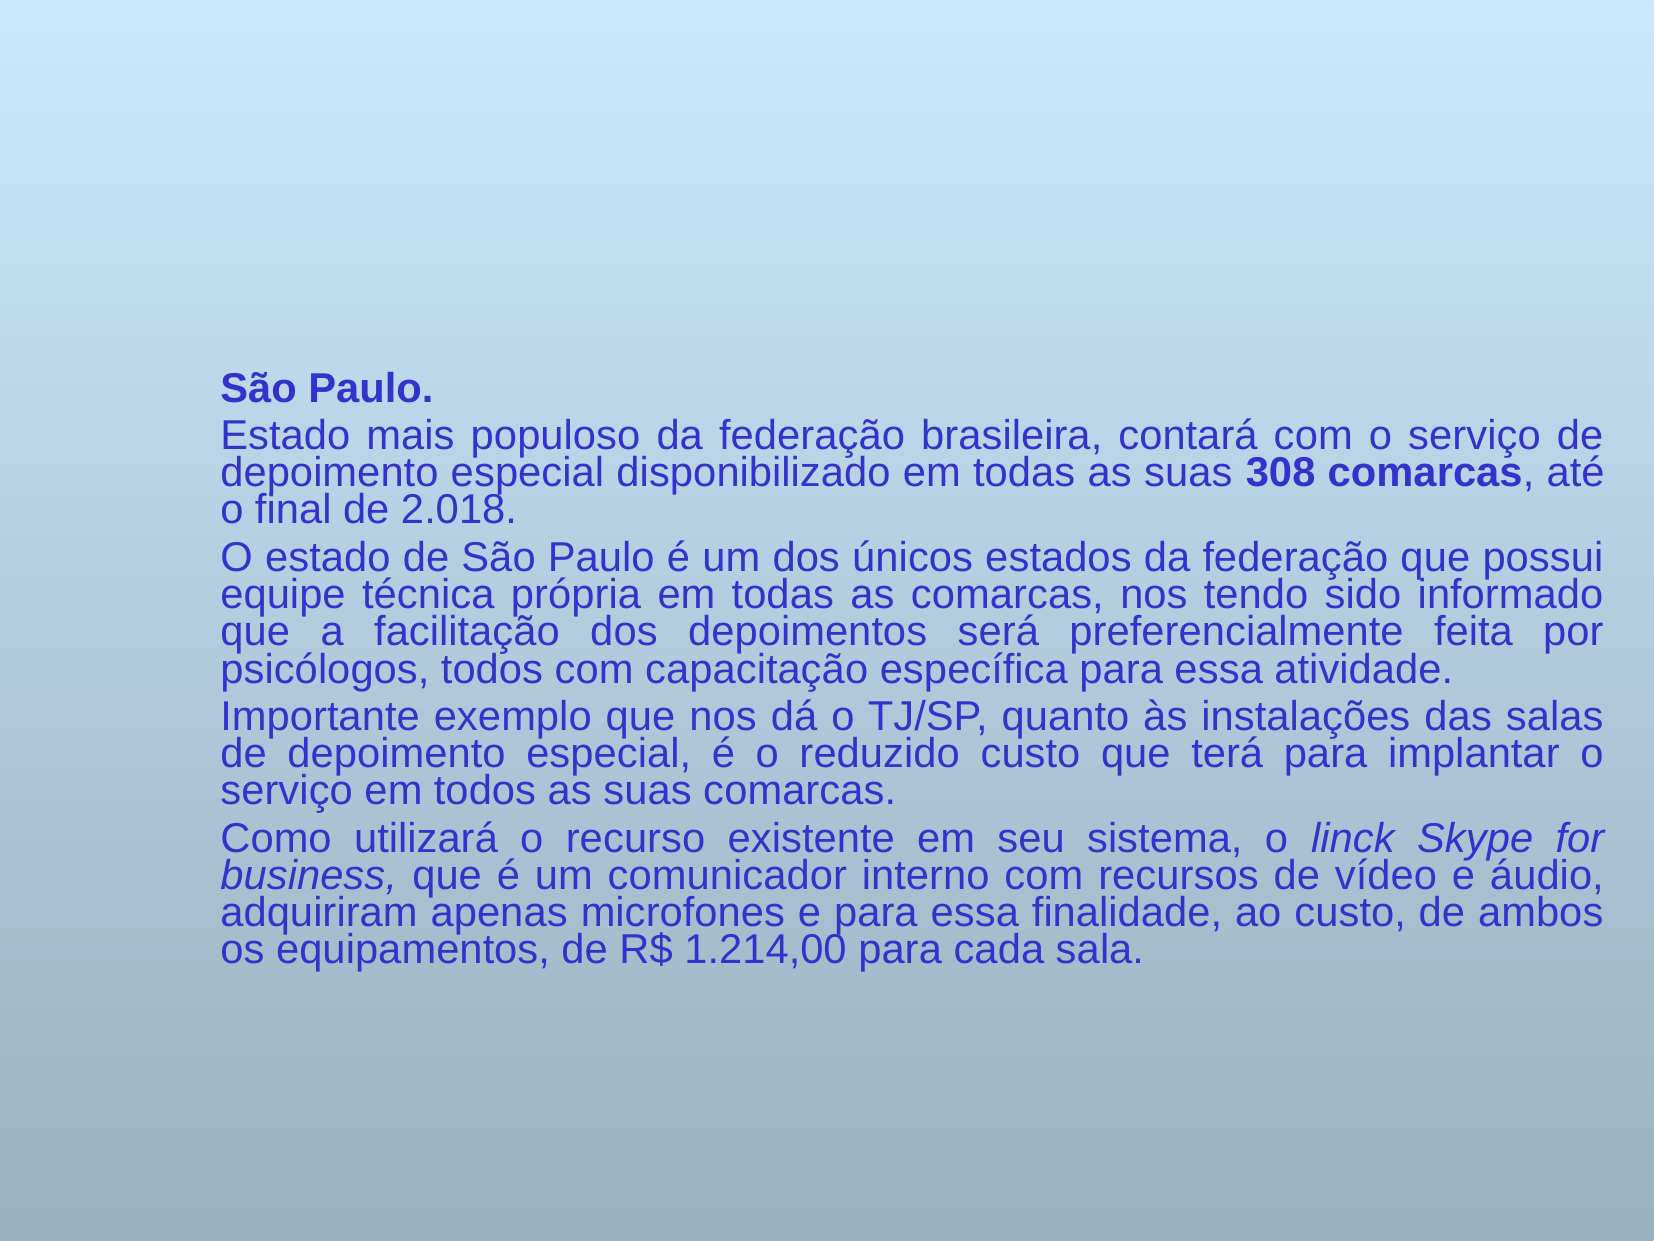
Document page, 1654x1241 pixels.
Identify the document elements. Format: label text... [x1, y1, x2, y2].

list São Paulo. Estado mais populoso da federação brasileira, contará com o serviço de depoimento especial disponibilizado em todas as suas 308 comarcas, até o final de 2.018. O estado de São Paulo é um dos únicos estados da federação que possui equipe técnica própria em todas as comarcas, nos tendo sido informado que a facilitação dos depoimentos será preferencialmente feita por psicólogos, todos com capacitação específica para essa atividade. Importante exemplo que nos dá o TJ/SP, quanto às instalações das salas de depoimento especial, é o reduzido custo que terá para implantar o serviço em todos as suas comarcas. Como utilizará o recurso existente em seu sistema, o linck Skype for business, que é um comunicador interno com recursos de vídeo e áudio, adquiriram apenas microfones e para essa finalidade, ao custo, de ambos os equipamentos, de R$ 1.214,00 para cada sala. [149, 364, 1620, 1194]
